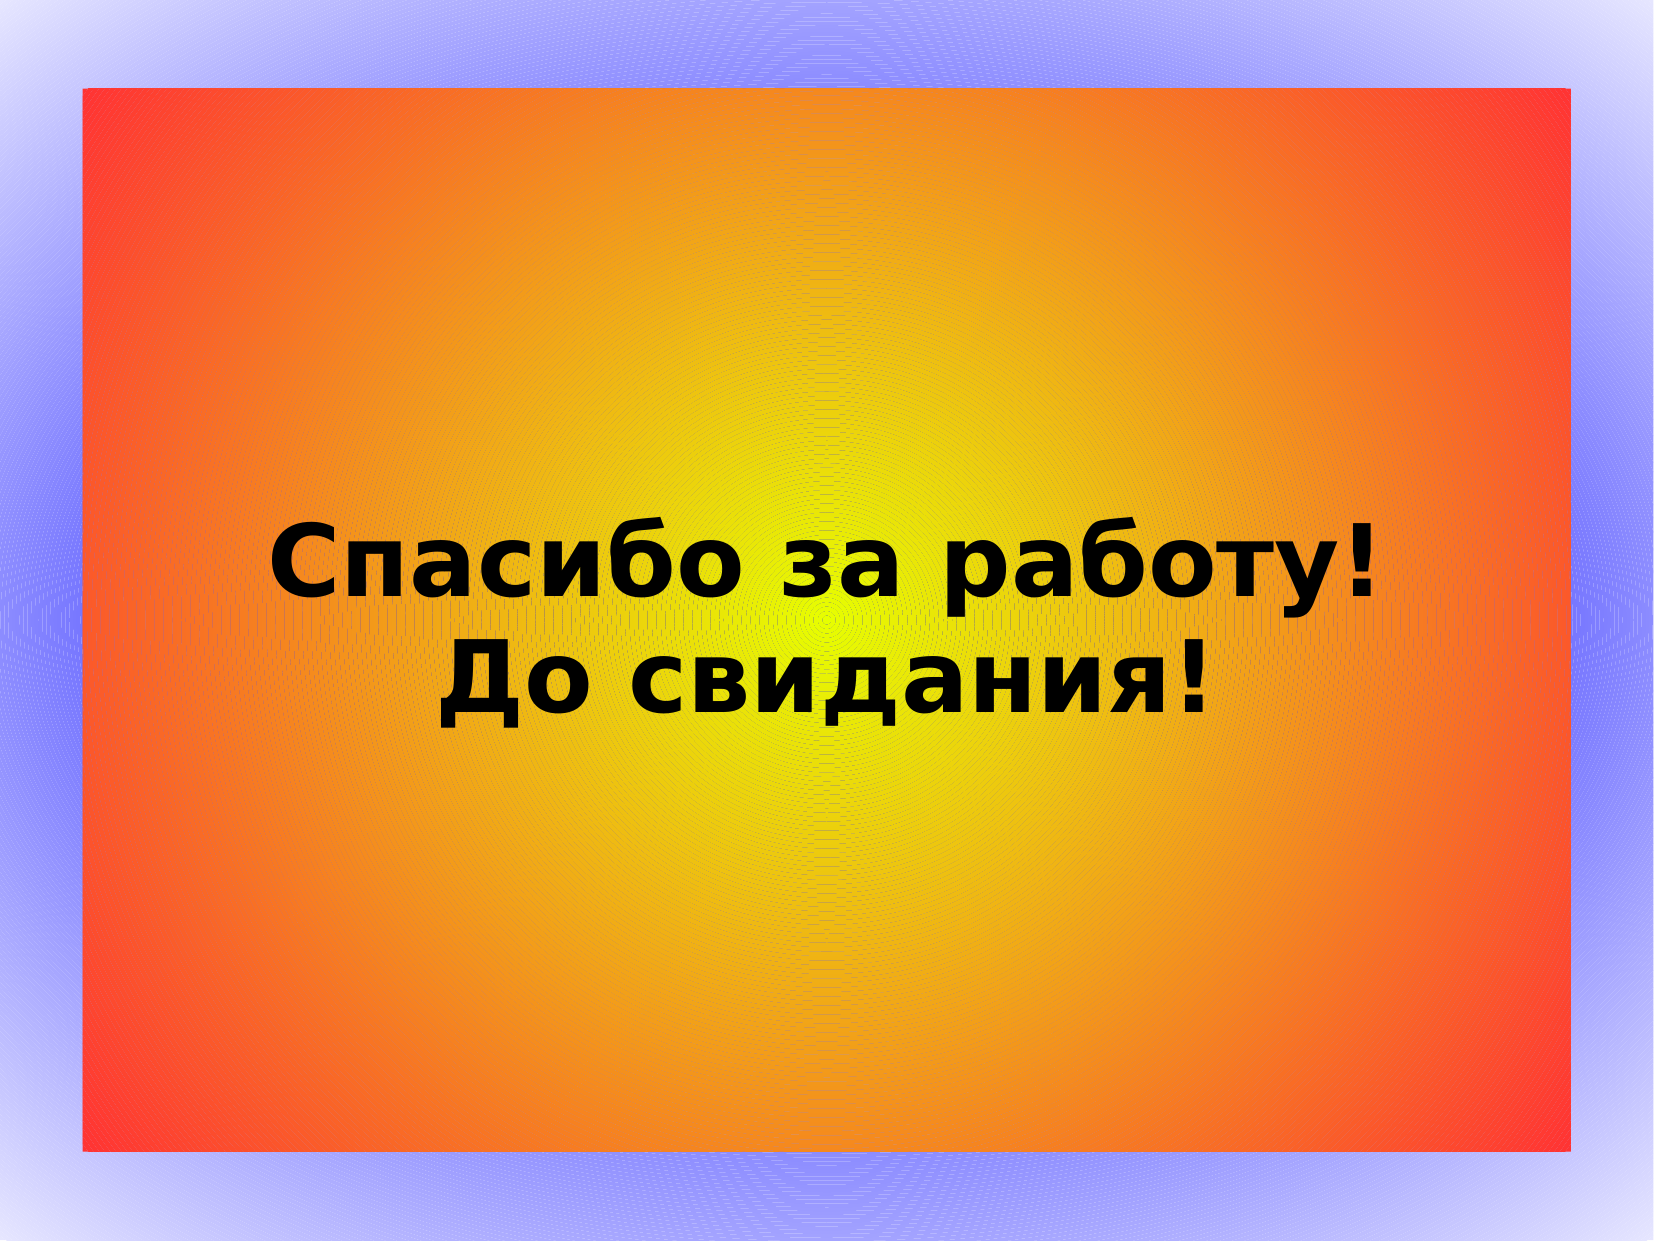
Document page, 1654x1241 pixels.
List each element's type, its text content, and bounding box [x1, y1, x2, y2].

title Спасибо за работу! До свидания! [82, 88, 1571, 1152]
